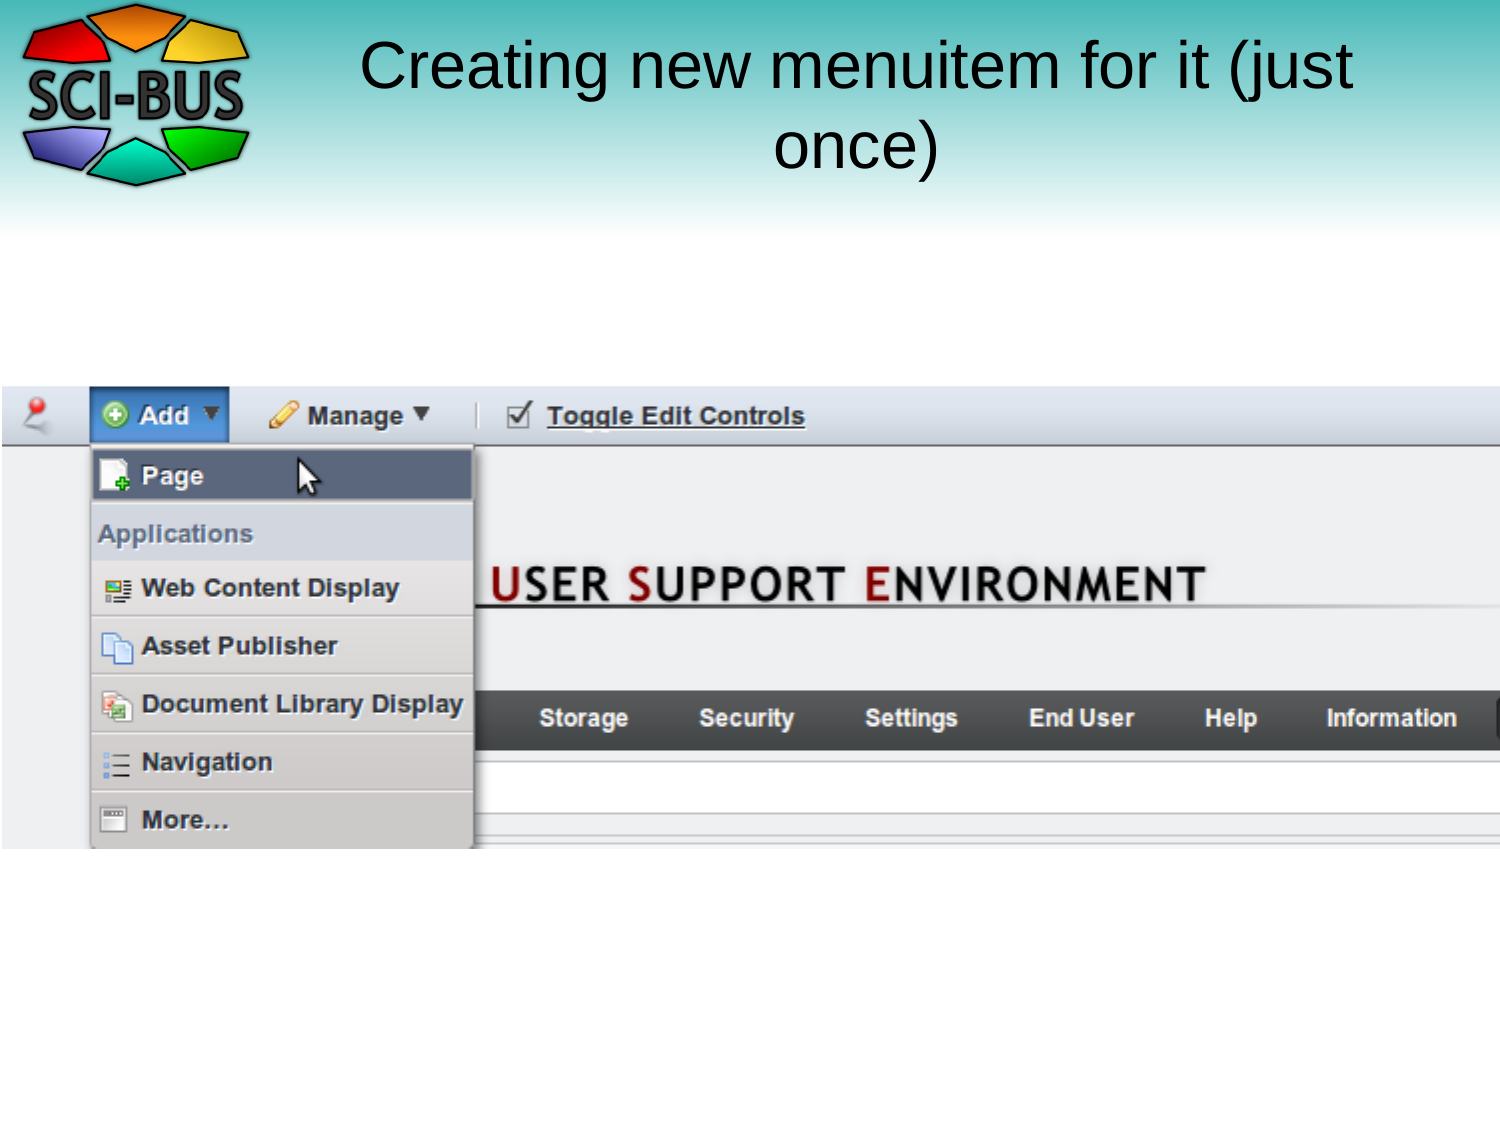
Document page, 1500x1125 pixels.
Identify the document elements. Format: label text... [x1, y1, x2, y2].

title Creating new menuitem for it (just once) [289, 0, 1425, 220]
picture [2, 385, 1500, 849]
picture [17, 0, 254, 192]
